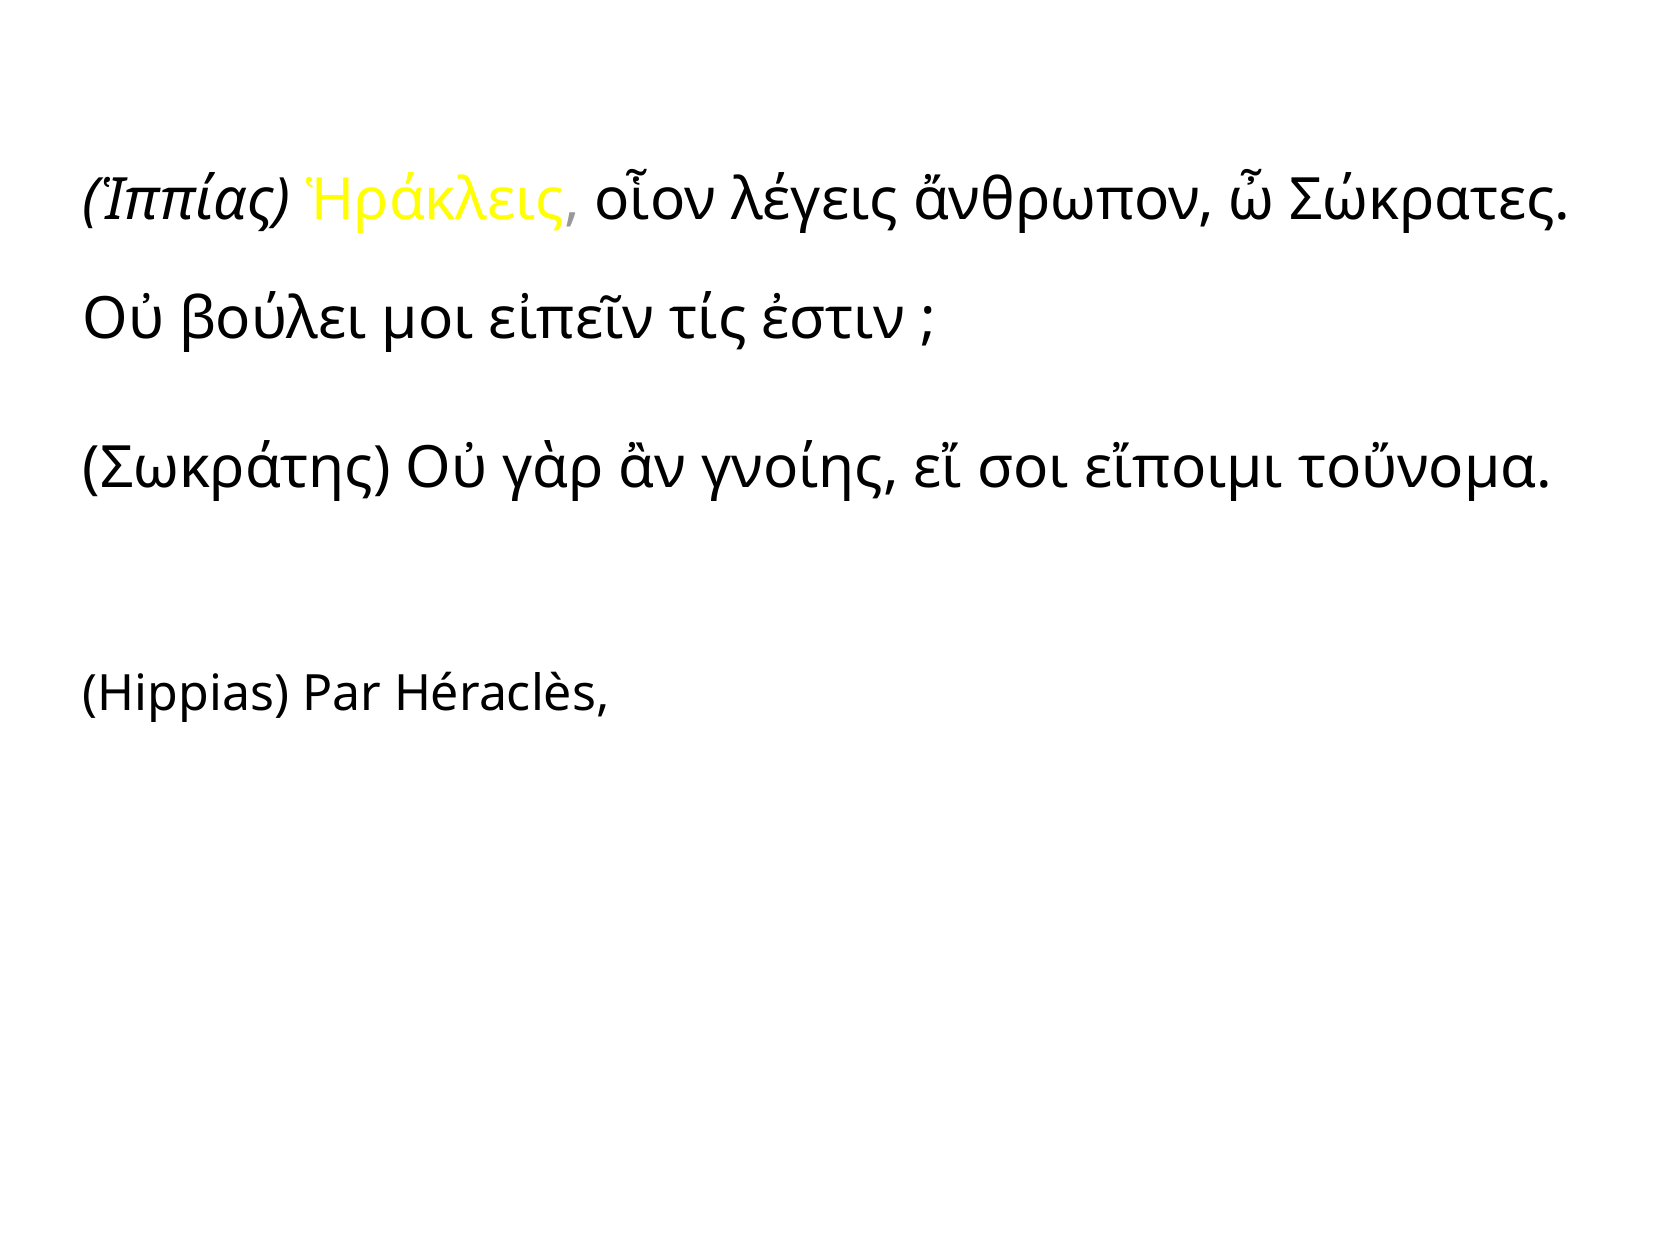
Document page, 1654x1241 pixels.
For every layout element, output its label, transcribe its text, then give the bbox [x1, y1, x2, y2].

list (Ἱππίας) Ἡράκλεις, οἷον λέγεις ἄνθρωπον, ὦ Σώκρατες. Οὐ βούλει μοι εἰπεῖν τίς ἐστιν ; (Σωκράτης) Οὐ γὰρ ἂν γνοίης, εἴ σοι εἴποιμι τοὔνομα. (Hippias) Par Héraclès, [82, 118, 1571, 1109]
